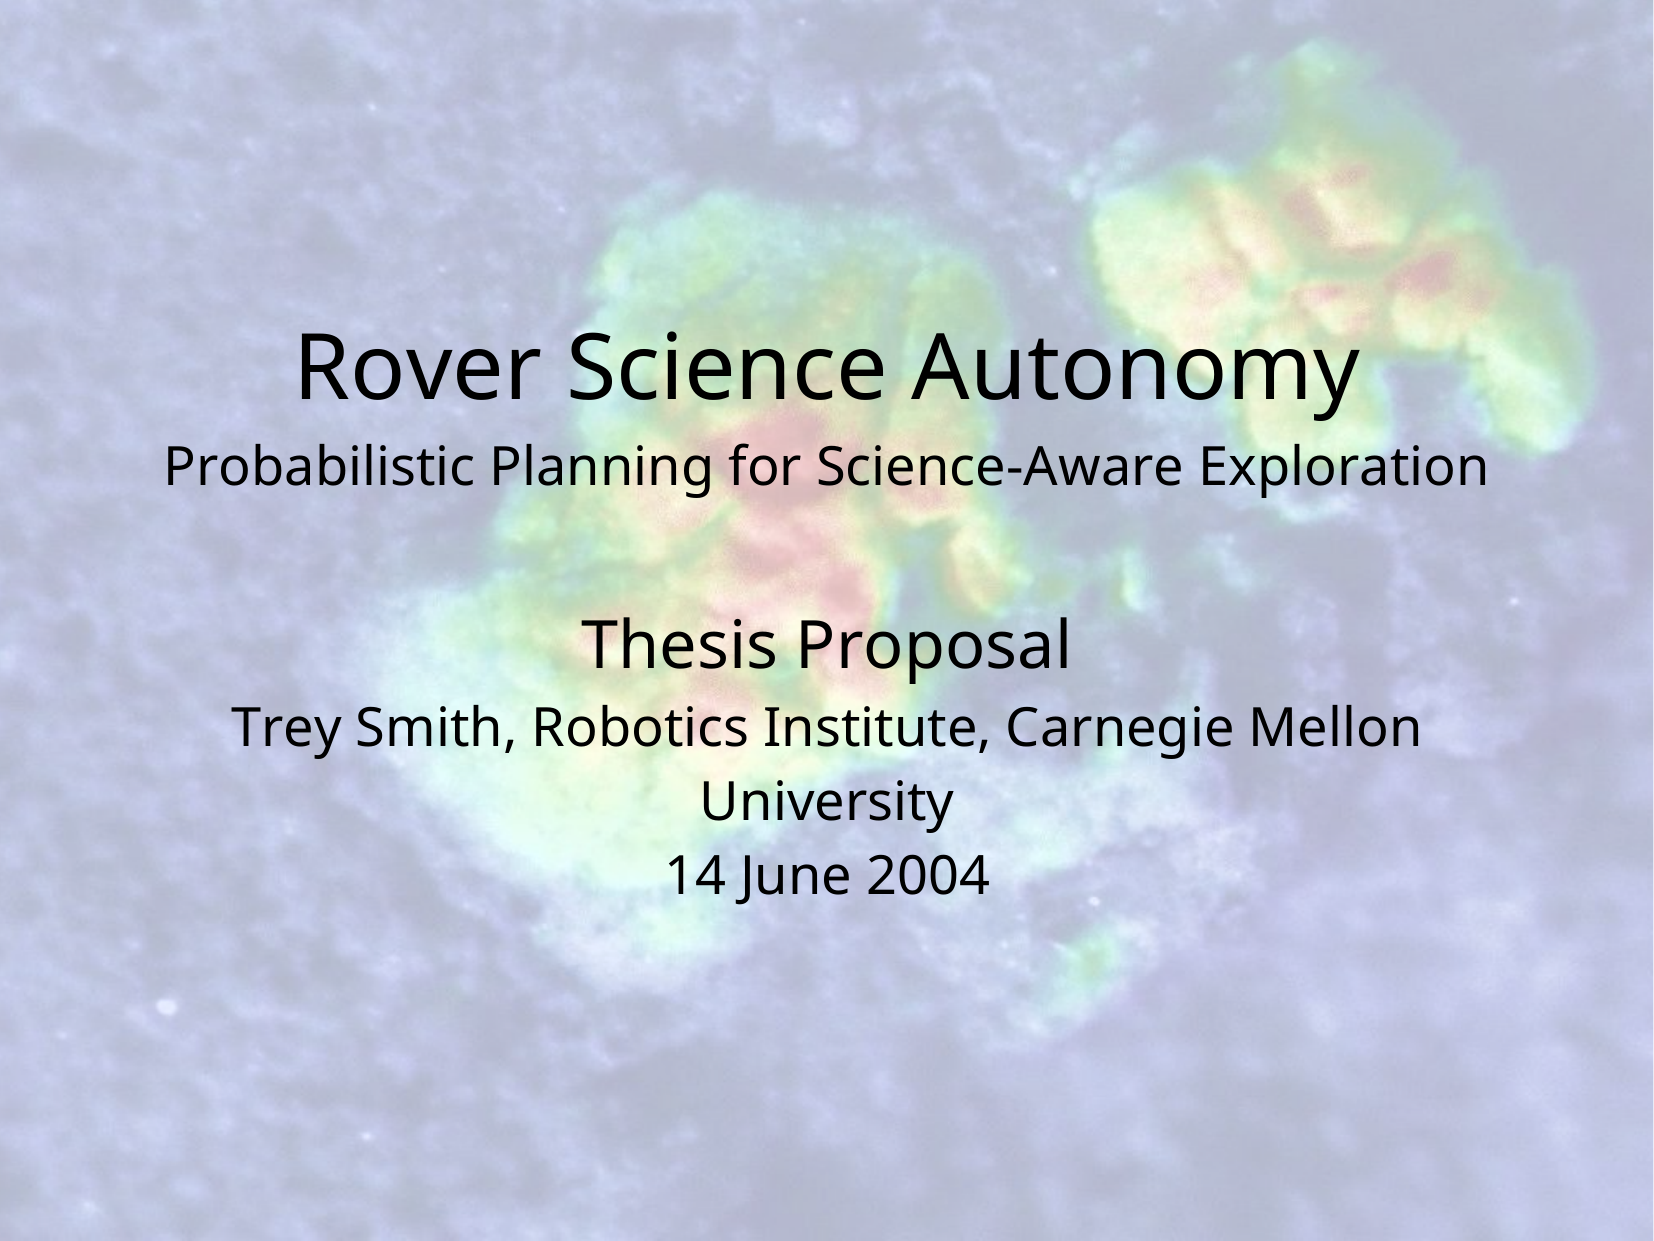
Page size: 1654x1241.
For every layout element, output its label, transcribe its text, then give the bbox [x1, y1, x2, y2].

subtitle Thesis Proposal Trey Smith, Robotics Institute, Carnegie Mellon University 14 June 2004 [121, 629, 1534, 879]
picture [0, 0, 1654, 1241]
title Rover Science Autonomy Probabilistic Planning for Science-Aware Exploration [121, 297, 1534, 505]
